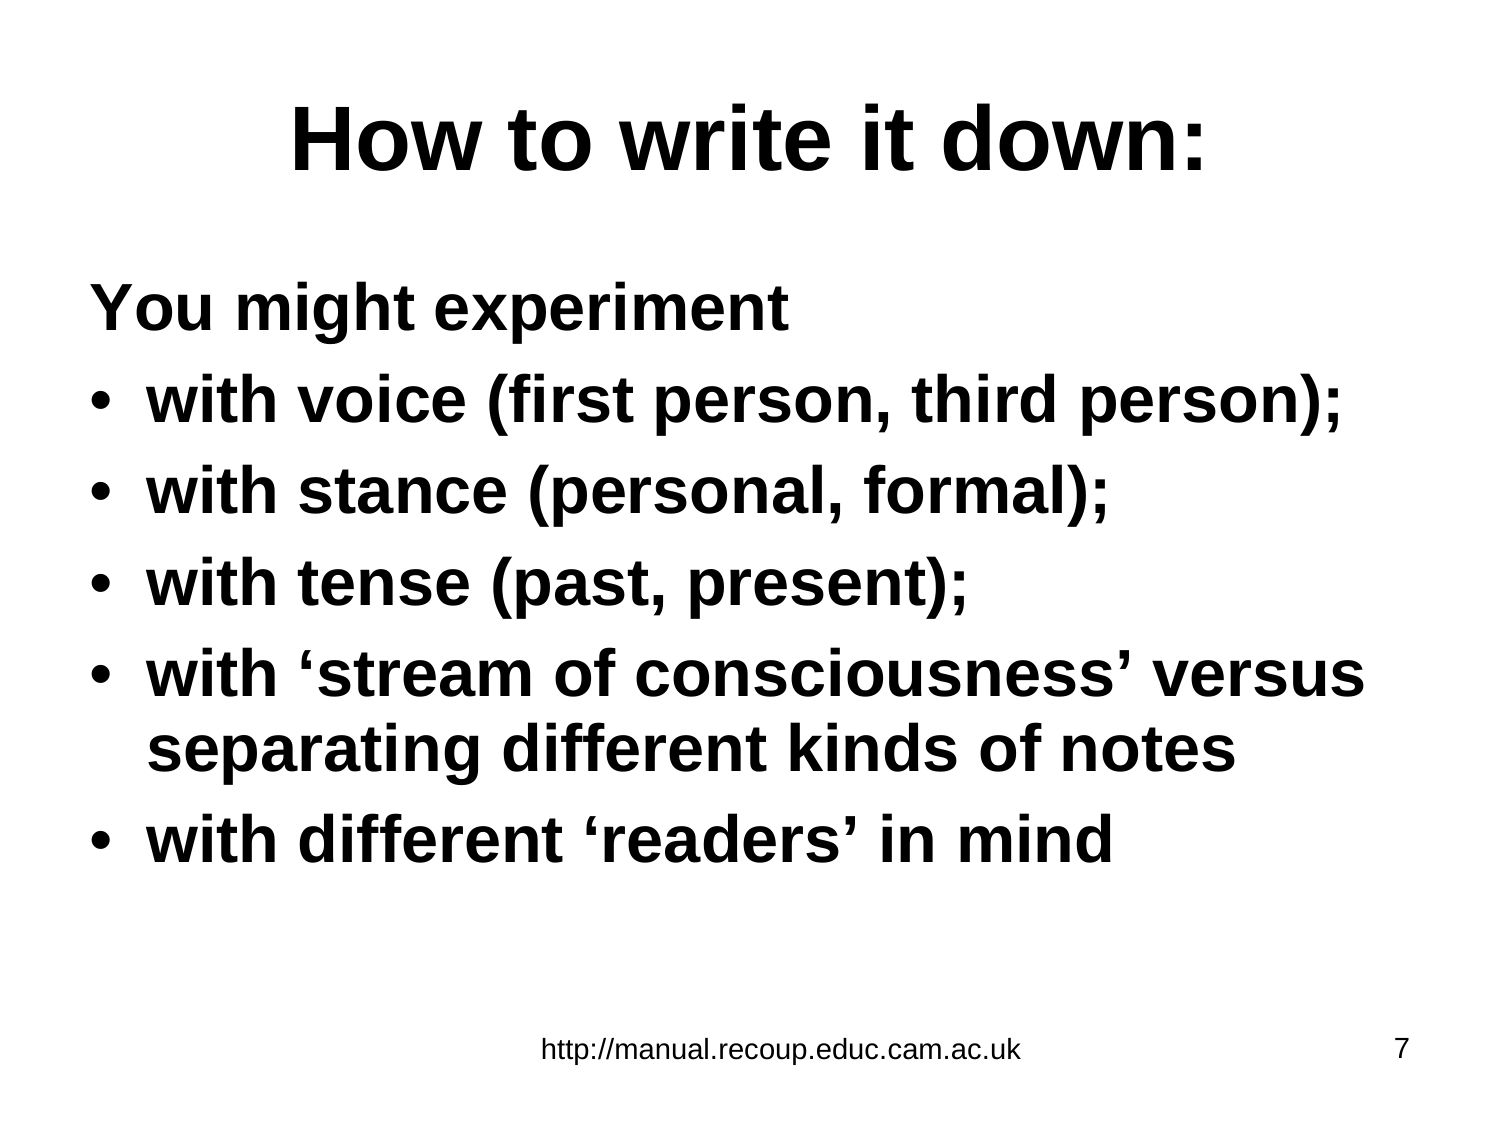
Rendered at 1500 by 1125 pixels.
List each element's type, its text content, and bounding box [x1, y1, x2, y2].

title How to write it down: [84, 54, 1416, 224]
list You might experiment with voice (first person, third person); with stance (personal, formal); with tense (past, present); with ‘stream of consciousness’ versus separating different kinds of notes with different ‘readers’ in mind [75, 262, 1426, 1018]
